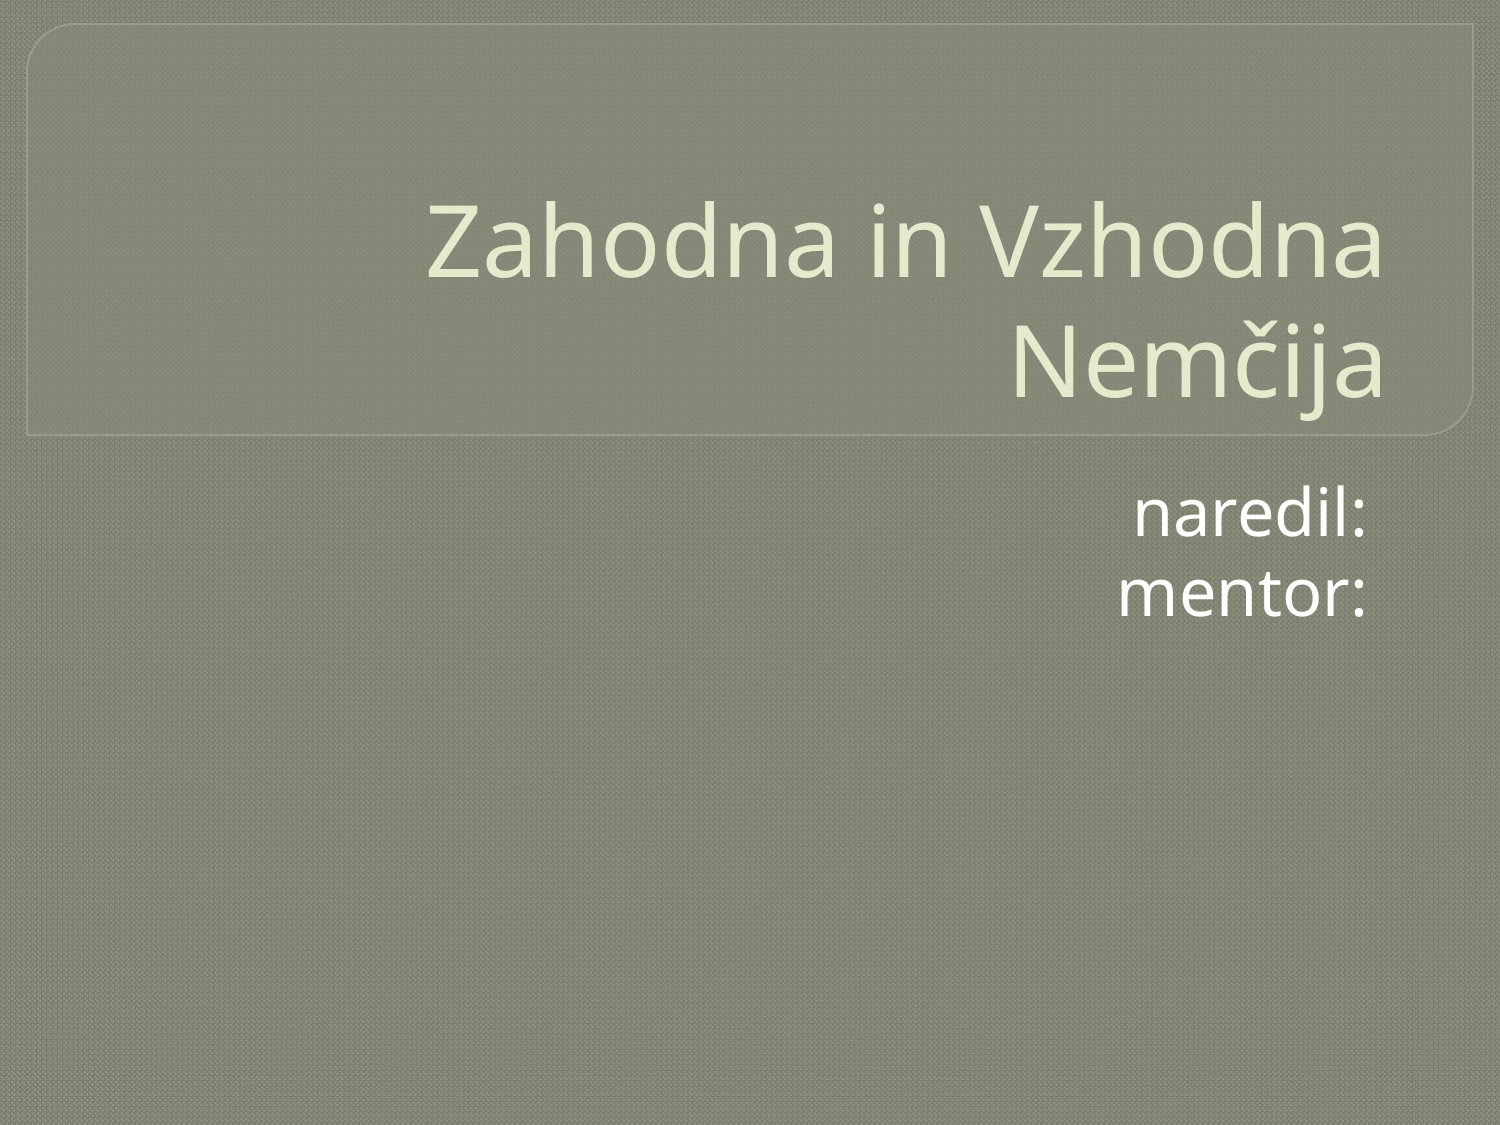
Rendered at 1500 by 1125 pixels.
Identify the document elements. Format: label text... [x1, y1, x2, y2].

title Zahodna in Vzhodna Nemčija [76, 62, 1427, 425]
picture [0, 0, 1500, 1125]
subtitle naredil: mentor: [350, 462, 1427, 750]
